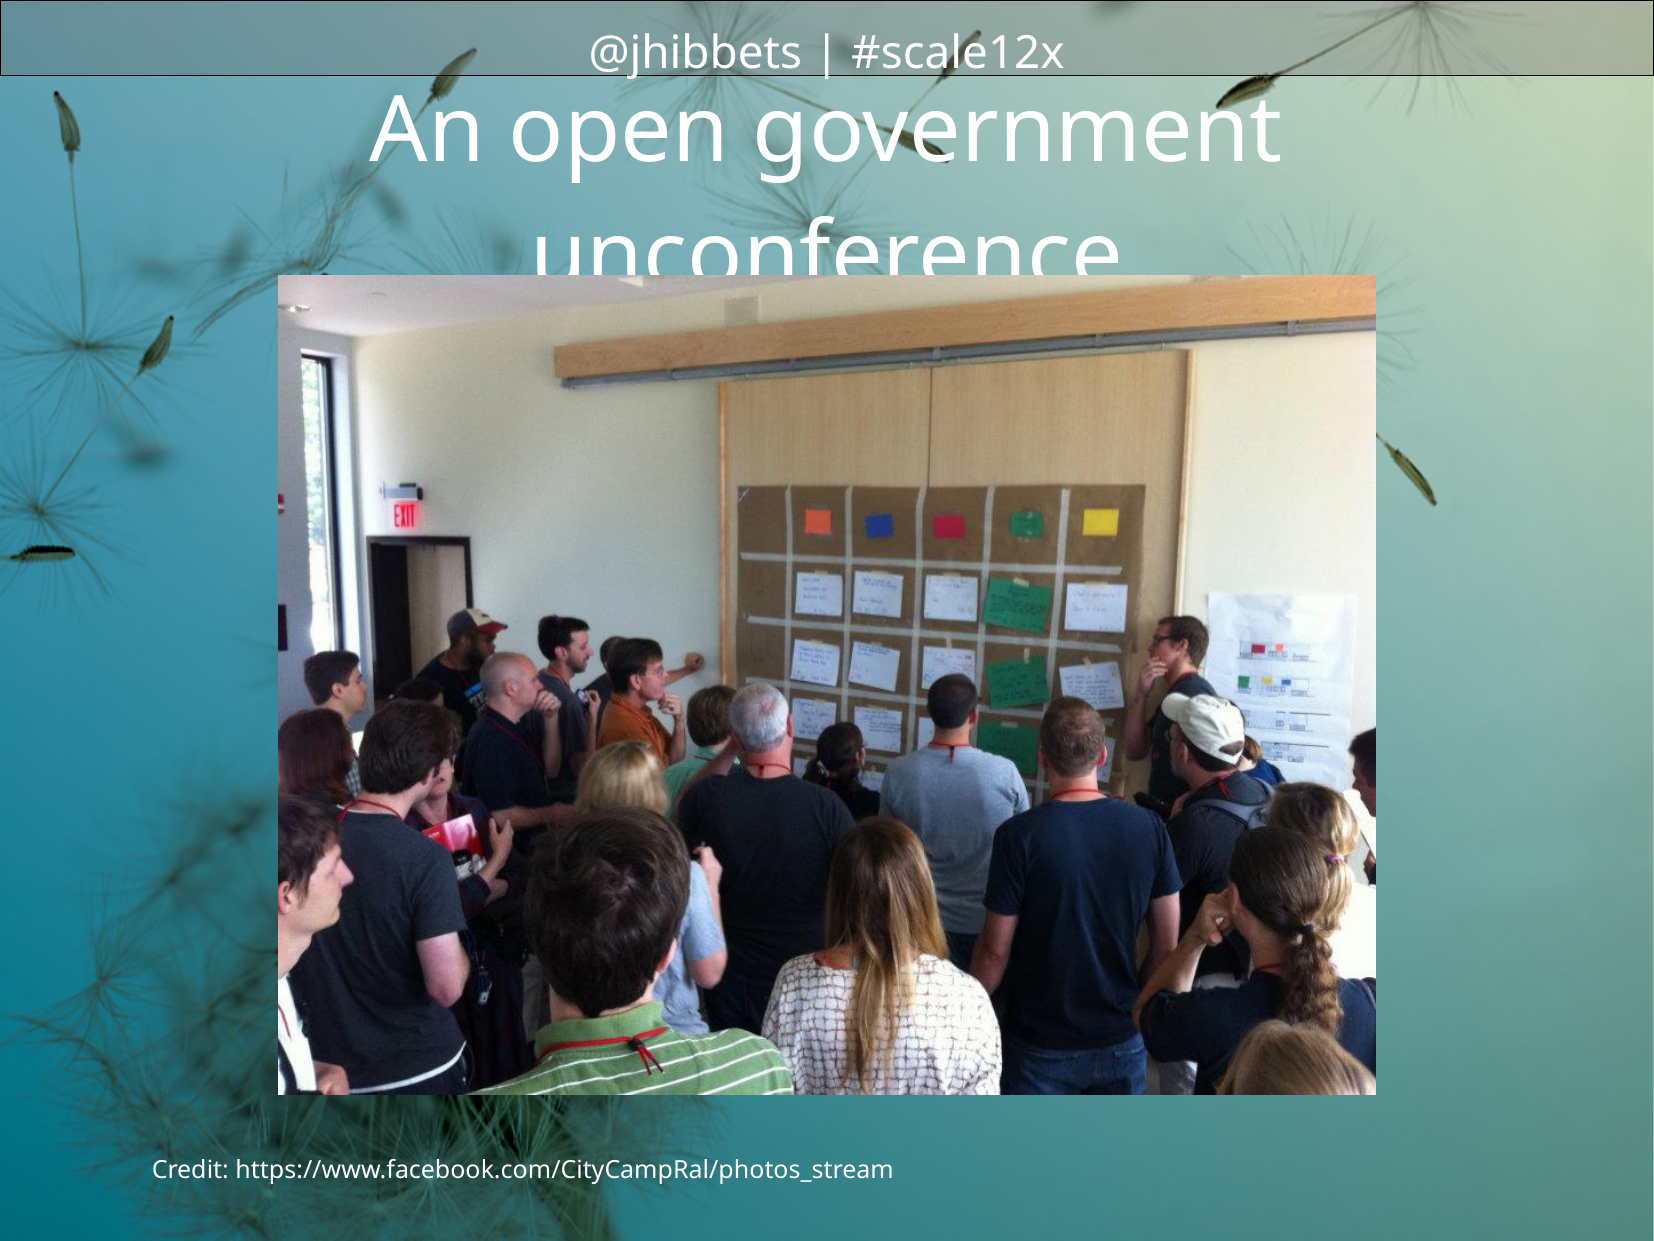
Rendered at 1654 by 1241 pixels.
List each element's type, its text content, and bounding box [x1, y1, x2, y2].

text_box Credit: https://www.facebook.com/CityCampRal/photos_stream [137, 1144, 922, 1188]
title An open government unconference [82, 84, 1571, 292]
picture [0, 76, 1654, 1241]
